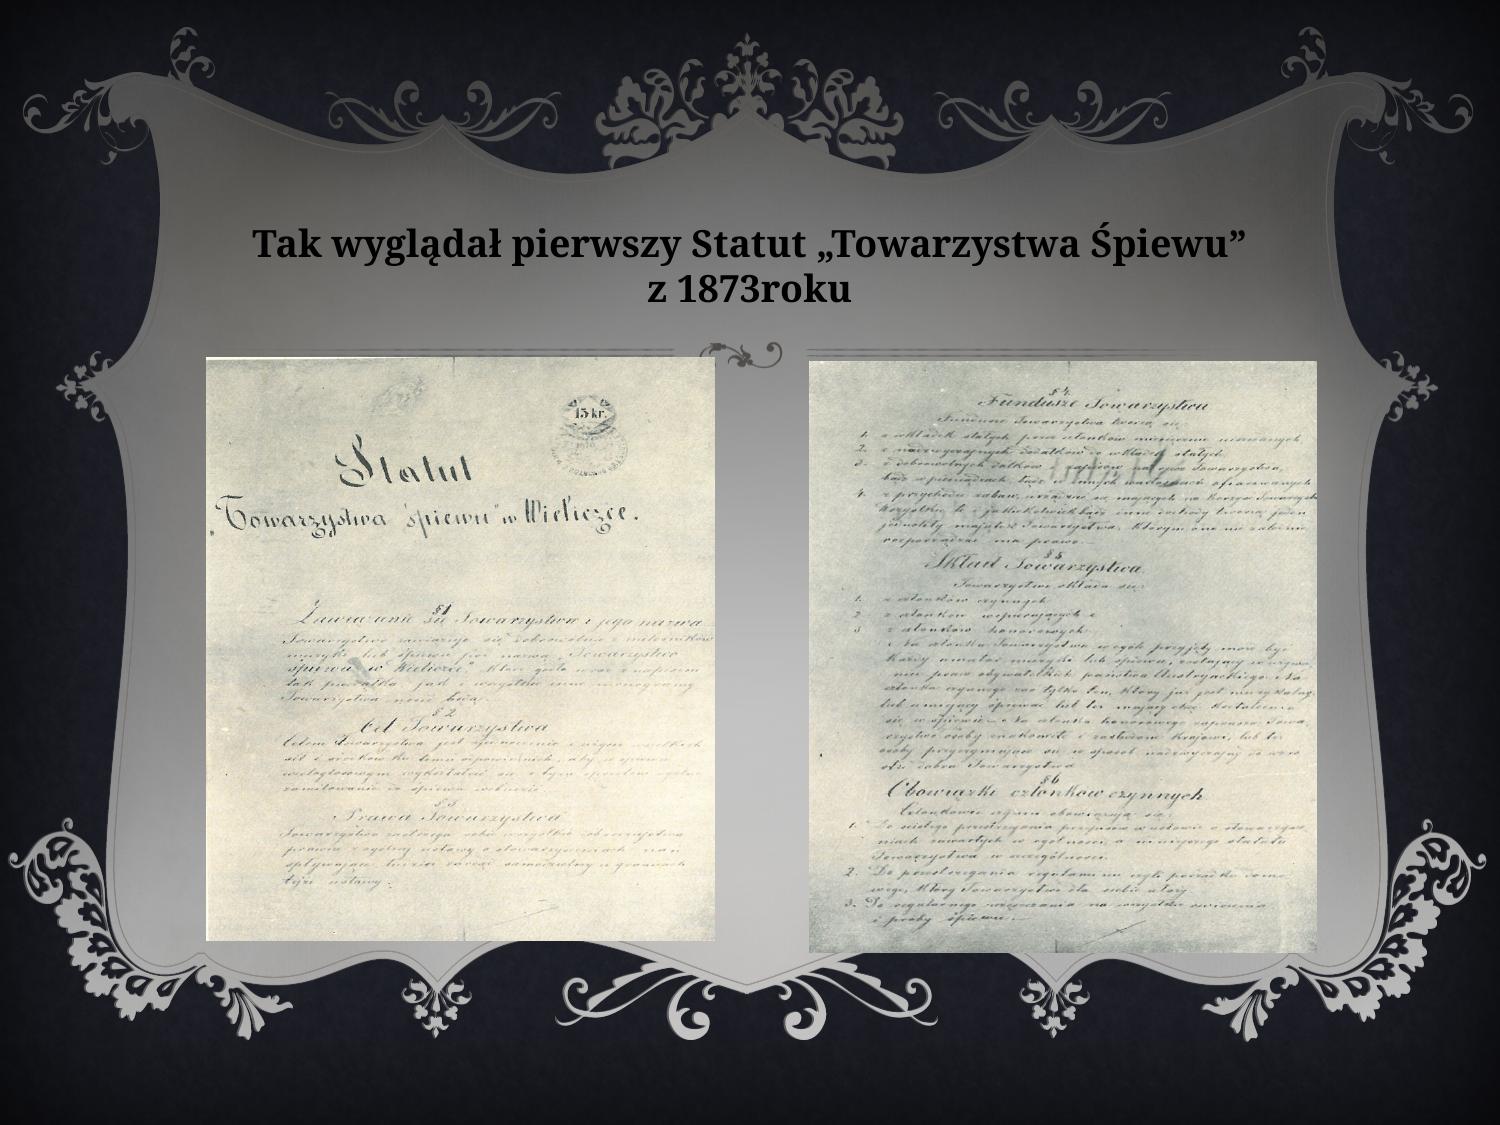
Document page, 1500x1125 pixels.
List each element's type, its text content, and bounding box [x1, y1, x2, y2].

picture [0, 0, 1500, 1125]
title Tak wyglądał pierwszy Statut „Towarzystwa Śpiewu” z 1873roku [225, 212, 1275, 325]
